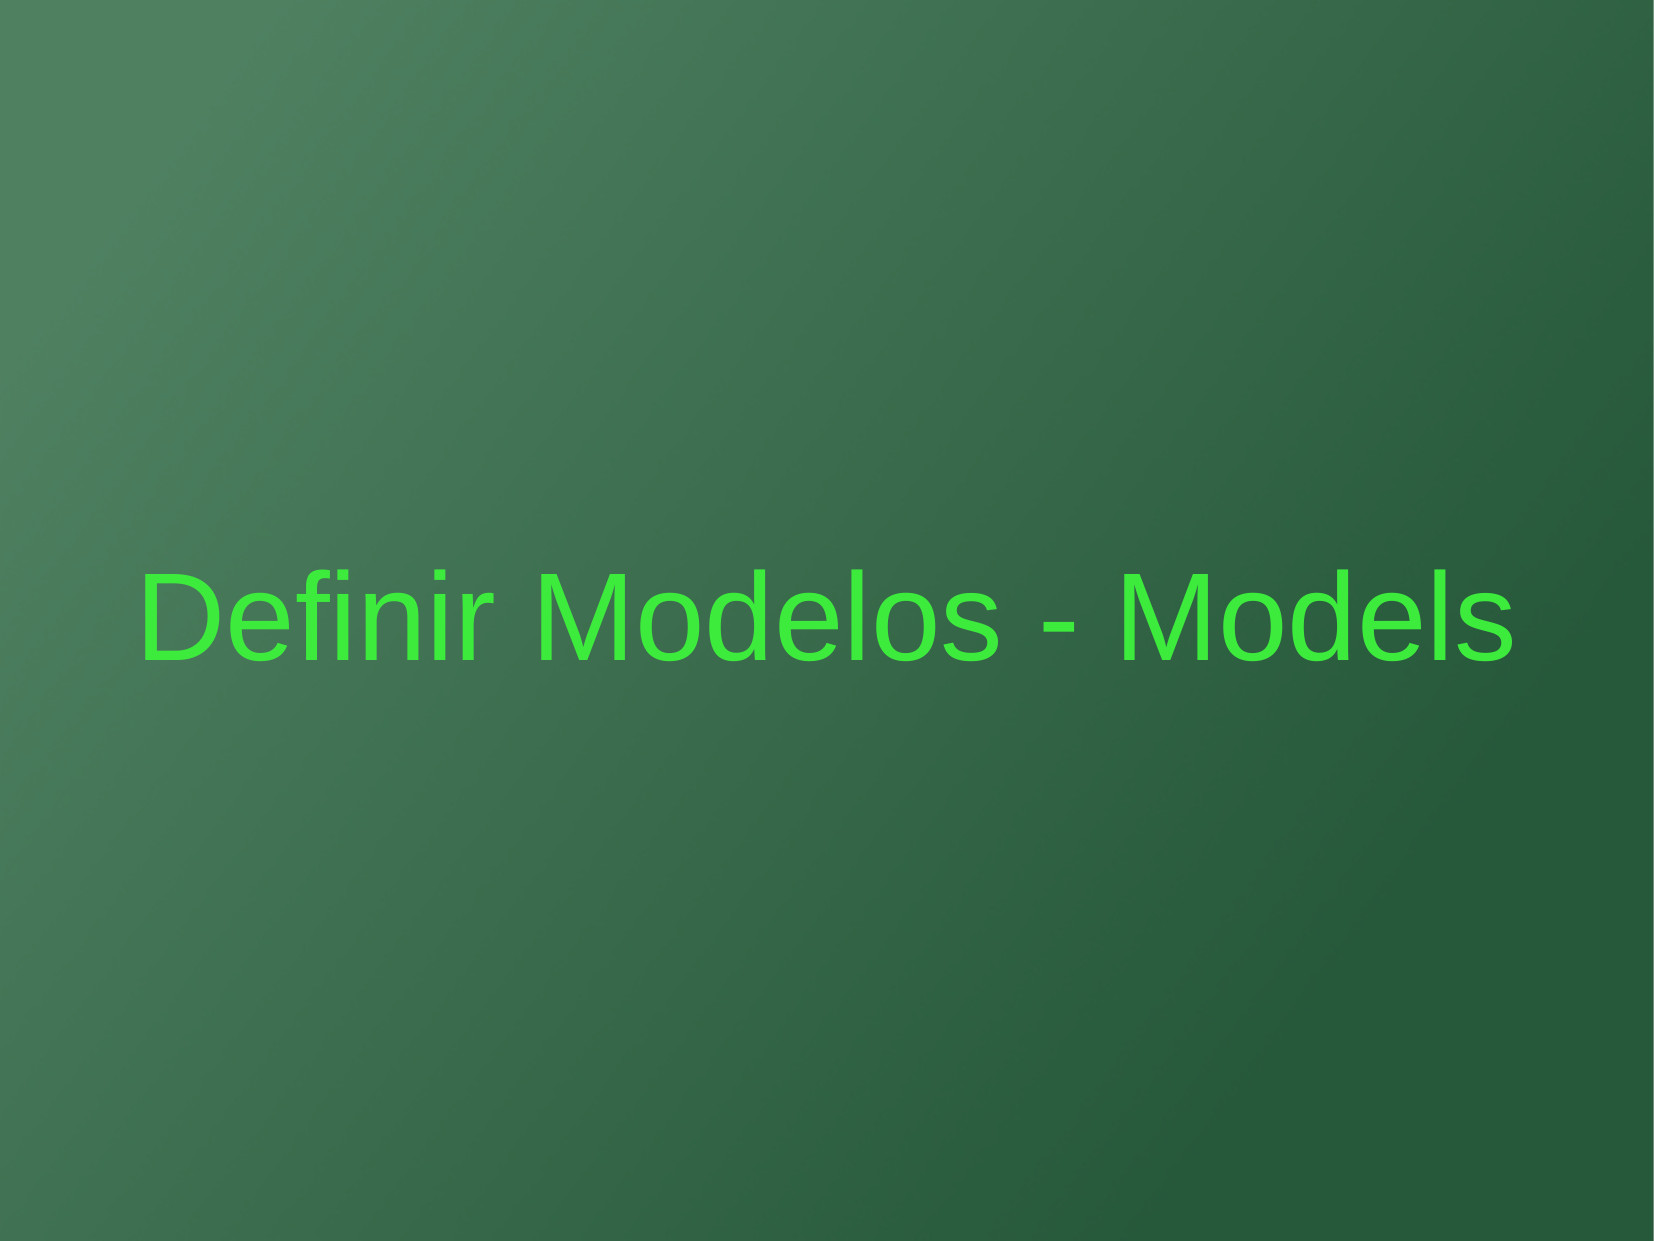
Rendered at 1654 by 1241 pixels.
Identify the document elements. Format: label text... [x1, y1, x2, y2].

title Definir Modelos - Models [82, 513, 1571, 721]
picture [0, 0, 1654, 1241]
